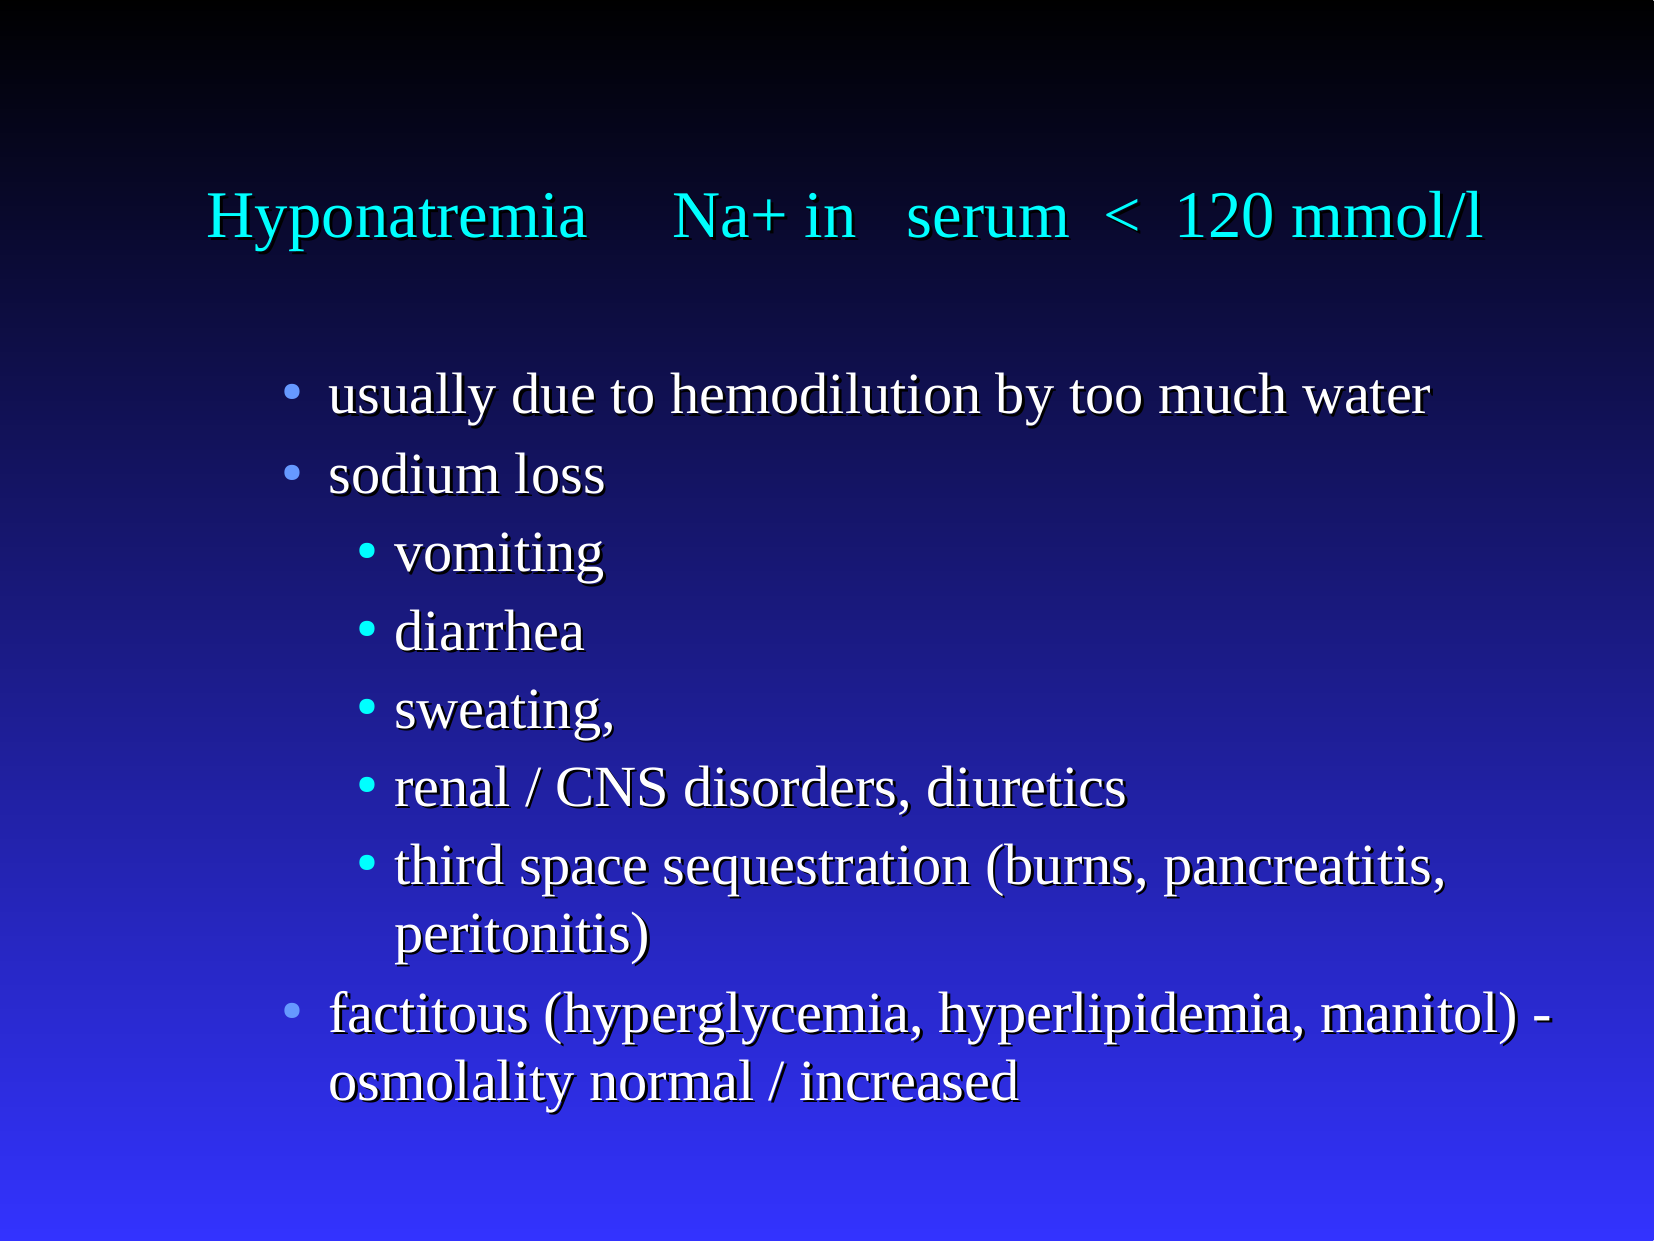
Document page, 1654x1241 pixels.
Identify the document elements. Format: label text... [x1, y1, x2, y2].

list usually due to hemodilution by too much water sodium loss vomiting diarrhea sweating, renal / CNS disorders, diuretics third space sequestration (burns, pancreatitis, peritonitis) factitous (hyperglycemia, hyperlipidemia, manitol) - osmolality normal / increased [206, 358, 1613, 1121]
title Hyponatremia Na+ in serum < 120 mmol/l [206, 110, 1613, 317]
